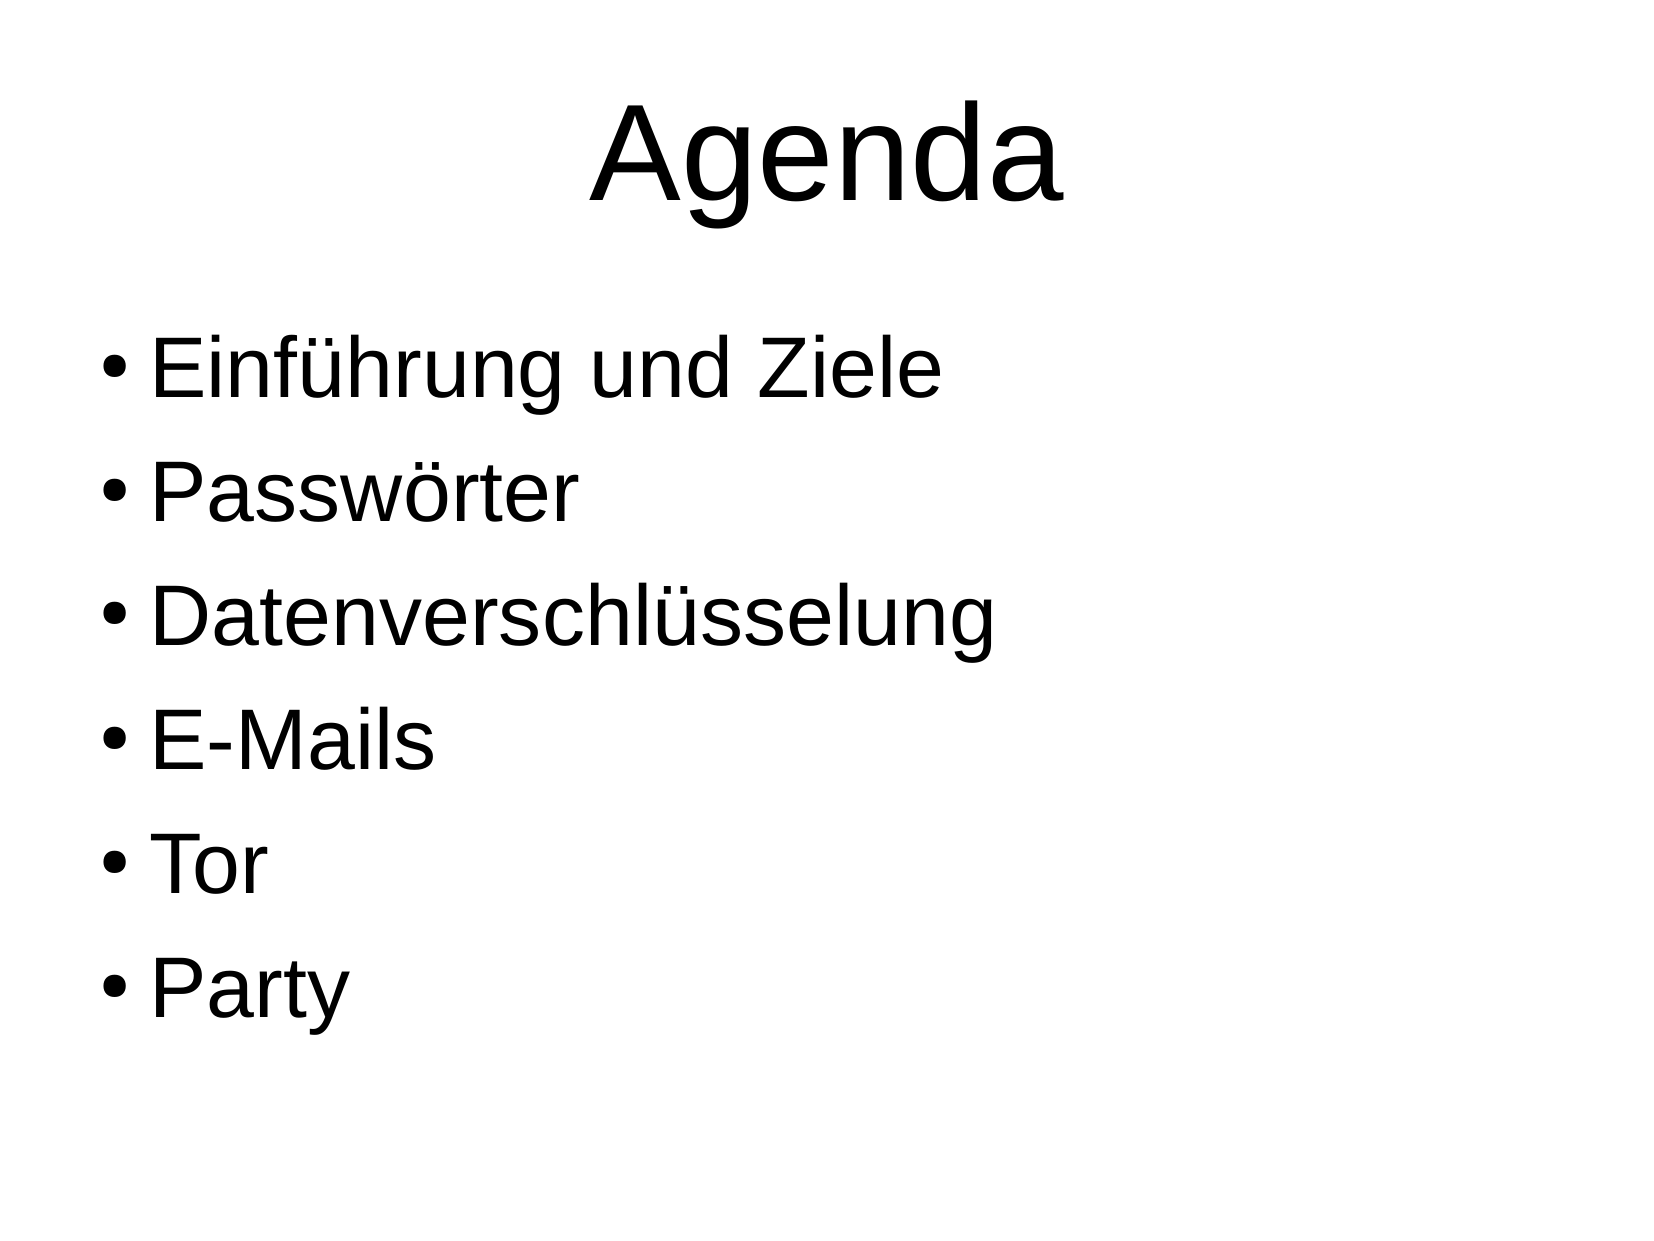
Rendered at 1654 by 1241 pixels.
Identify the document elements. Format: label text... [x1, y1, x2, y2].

title Agenda [82, 49, 1571, 257]
list Einführung und Ziele Passwörter Datenverschlüsselung E-Mails Tor Party [82, 319, 1571, 1039]
